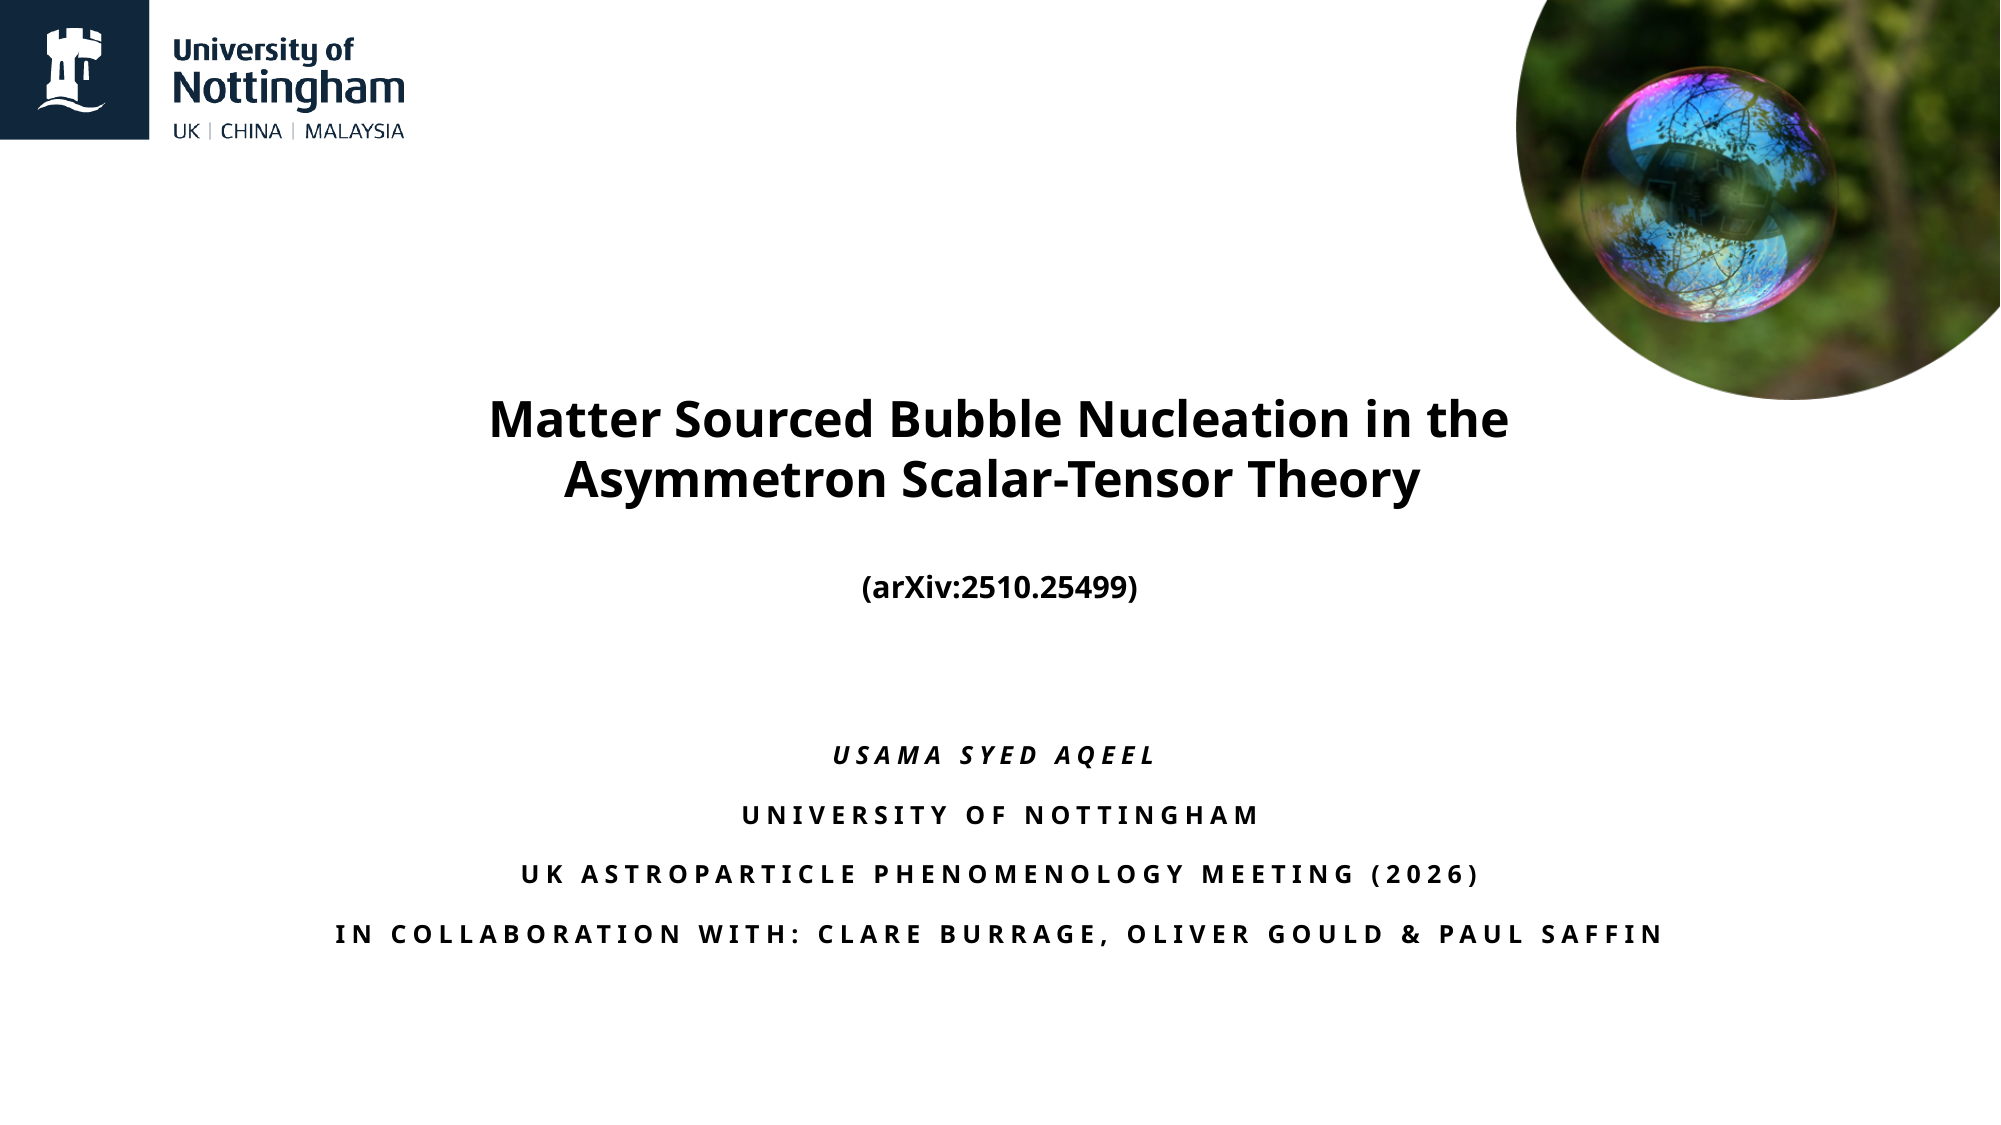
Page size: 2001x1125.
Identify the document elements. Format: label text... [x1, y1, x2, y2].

title Matter Sourced Bubble Nucleation in the Asymmetron Scalar-Tensor Theory (arXiv:2510.25499) [370, 379, 1630, 614]
picture [1516, 0, 2000, 400]
subtitle Usama Syed Aqeel University of Nottingham UK Astroparticle phenomenology Meeting (2026) In collaboration with: Clare Burrage, Oliver Gould & Paul Saffin [149, 723, 1850, 940]
picture [0, 0, 404, 140]
